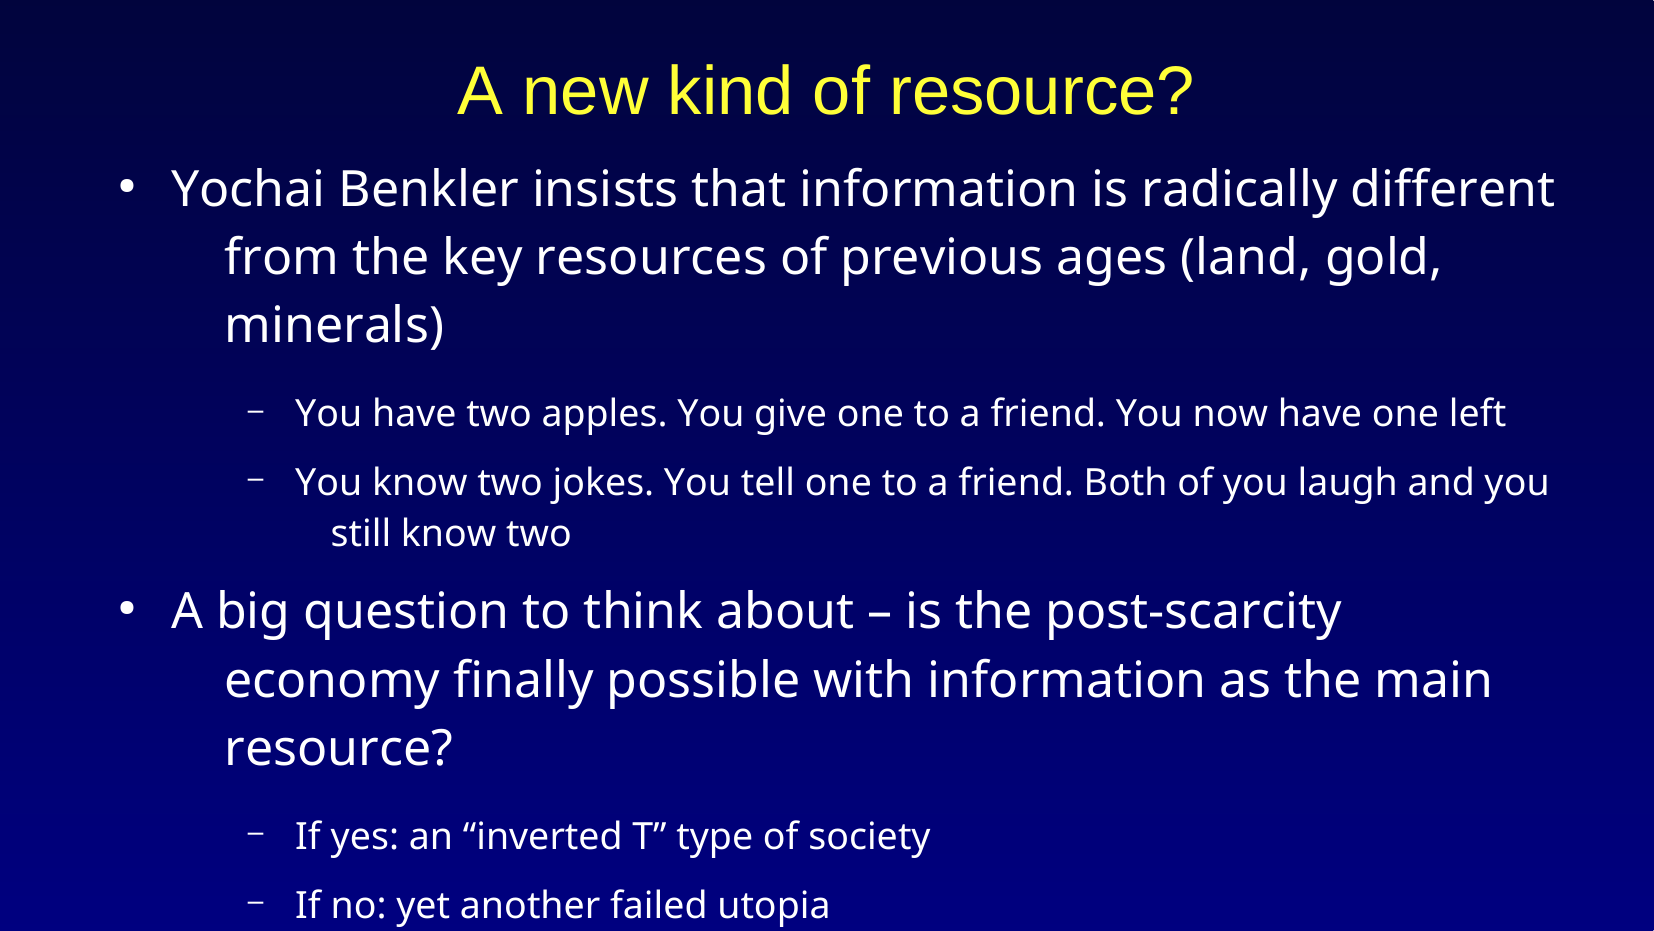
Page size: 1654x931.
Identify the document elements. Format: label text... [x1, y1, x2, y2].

list Yochai Benkler insists that information is radically different from the key resources of previous ages (land, gold, minerals) You have two apples. You give one to a friend. You now have one left You know two jokes. You tell one to a friend. Both of you laugh and you still know two A big question to think about – is the post-scarcity economy finally possible with information as the main resource? If yes: an “inverted T” type of society If no: yet another failed utopia There would also be new risks (TMI, echo chambers etc) [82, 152, 1571, 927]
title A new kind of resource? [82, 13, 1571, 152]
